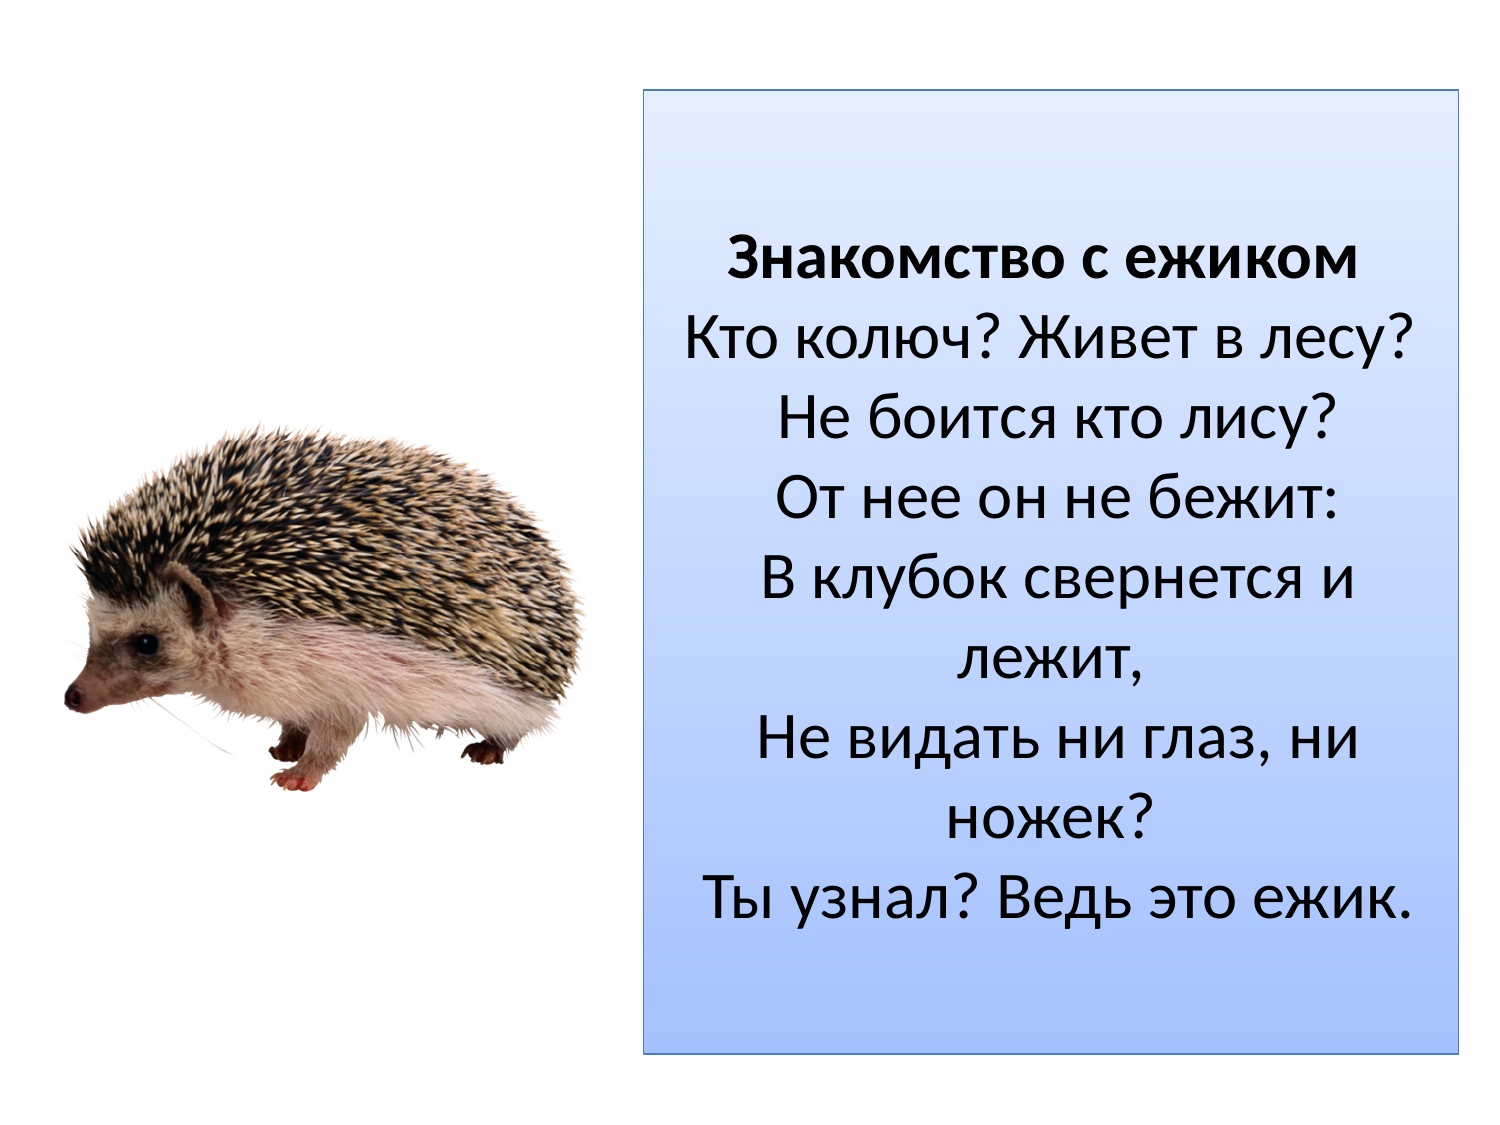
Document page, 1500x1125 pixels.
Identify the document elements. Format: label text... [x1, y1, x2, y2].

text_box Знакомство с ежиком Кто колюч? Живет в лесу? Не боится кто лису? От нее он не бежит: В клубок свернется и лежит, Не видать ни глаз, ни ножек? Ты узнал? Ведь это ежик. [643, 89, 1459, 1055]
picture [34, 385, 613, 832]
